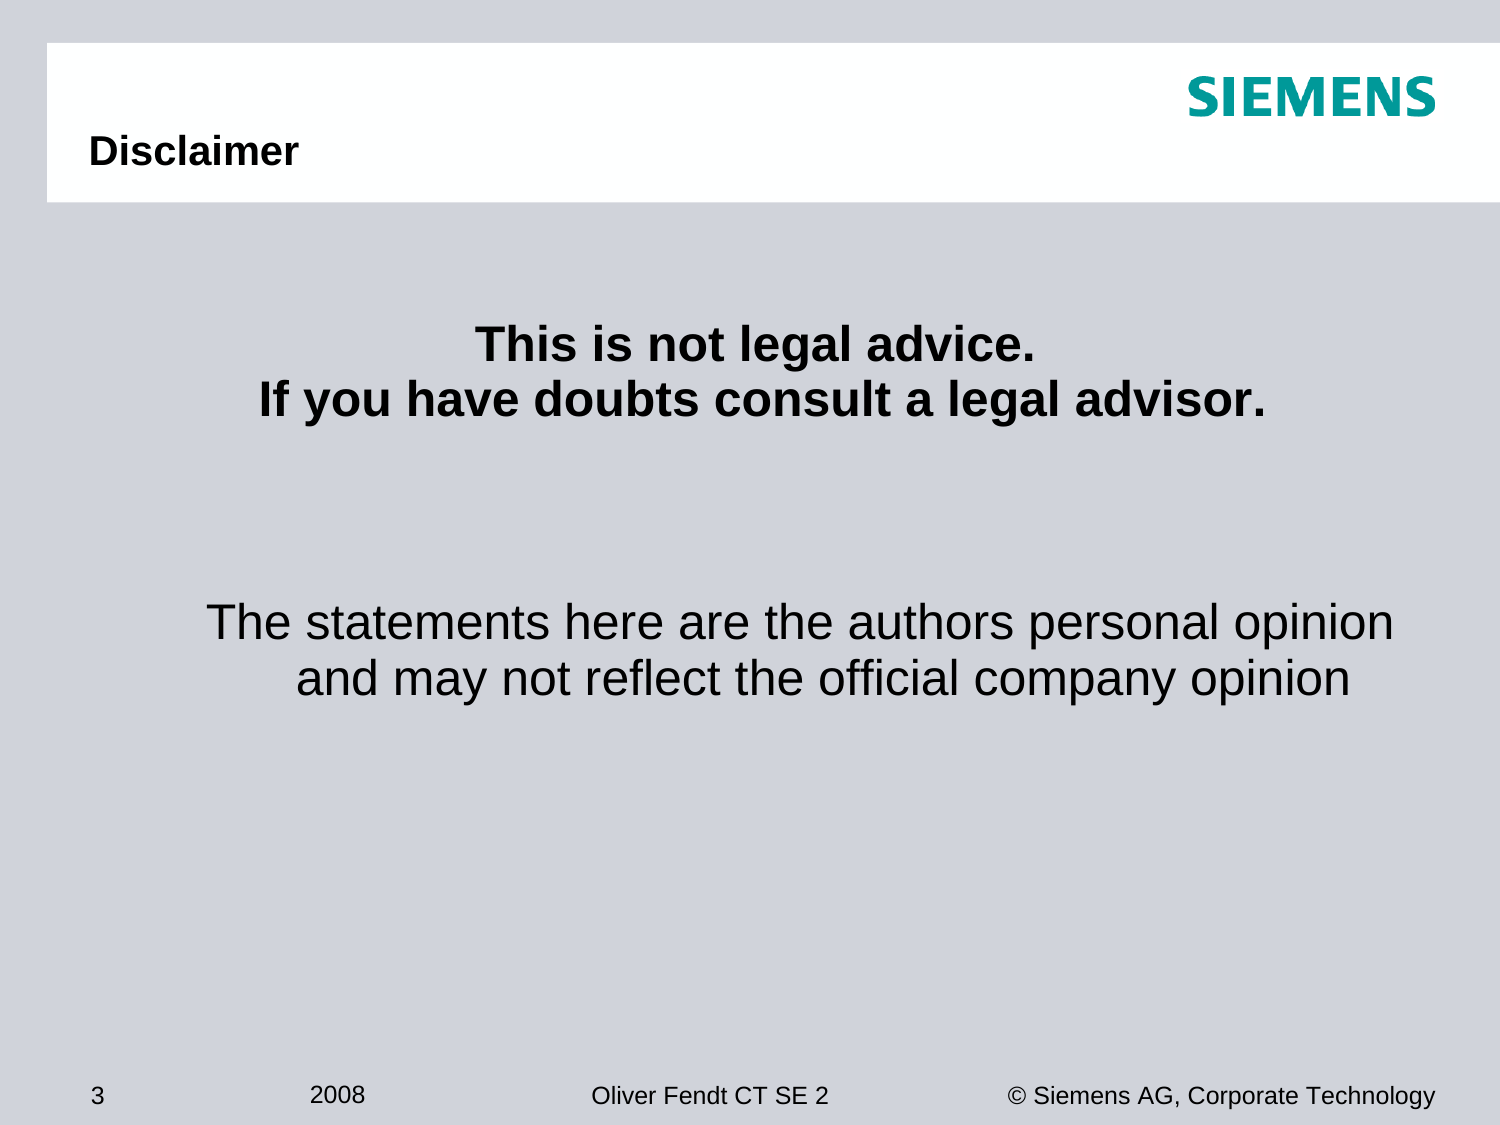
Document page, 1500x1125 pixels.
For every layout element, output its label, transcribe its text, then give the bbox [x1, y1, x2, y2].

list This is not legal advice. If you have doubts consult a legal advisor. The statements here are the authors personal opinion and may not reflect the official company opinion [88, 260, 1438, 936]
title Disclaimer [88, 75, 1096, 174]
picture [1181, 69, 1444, 123]
